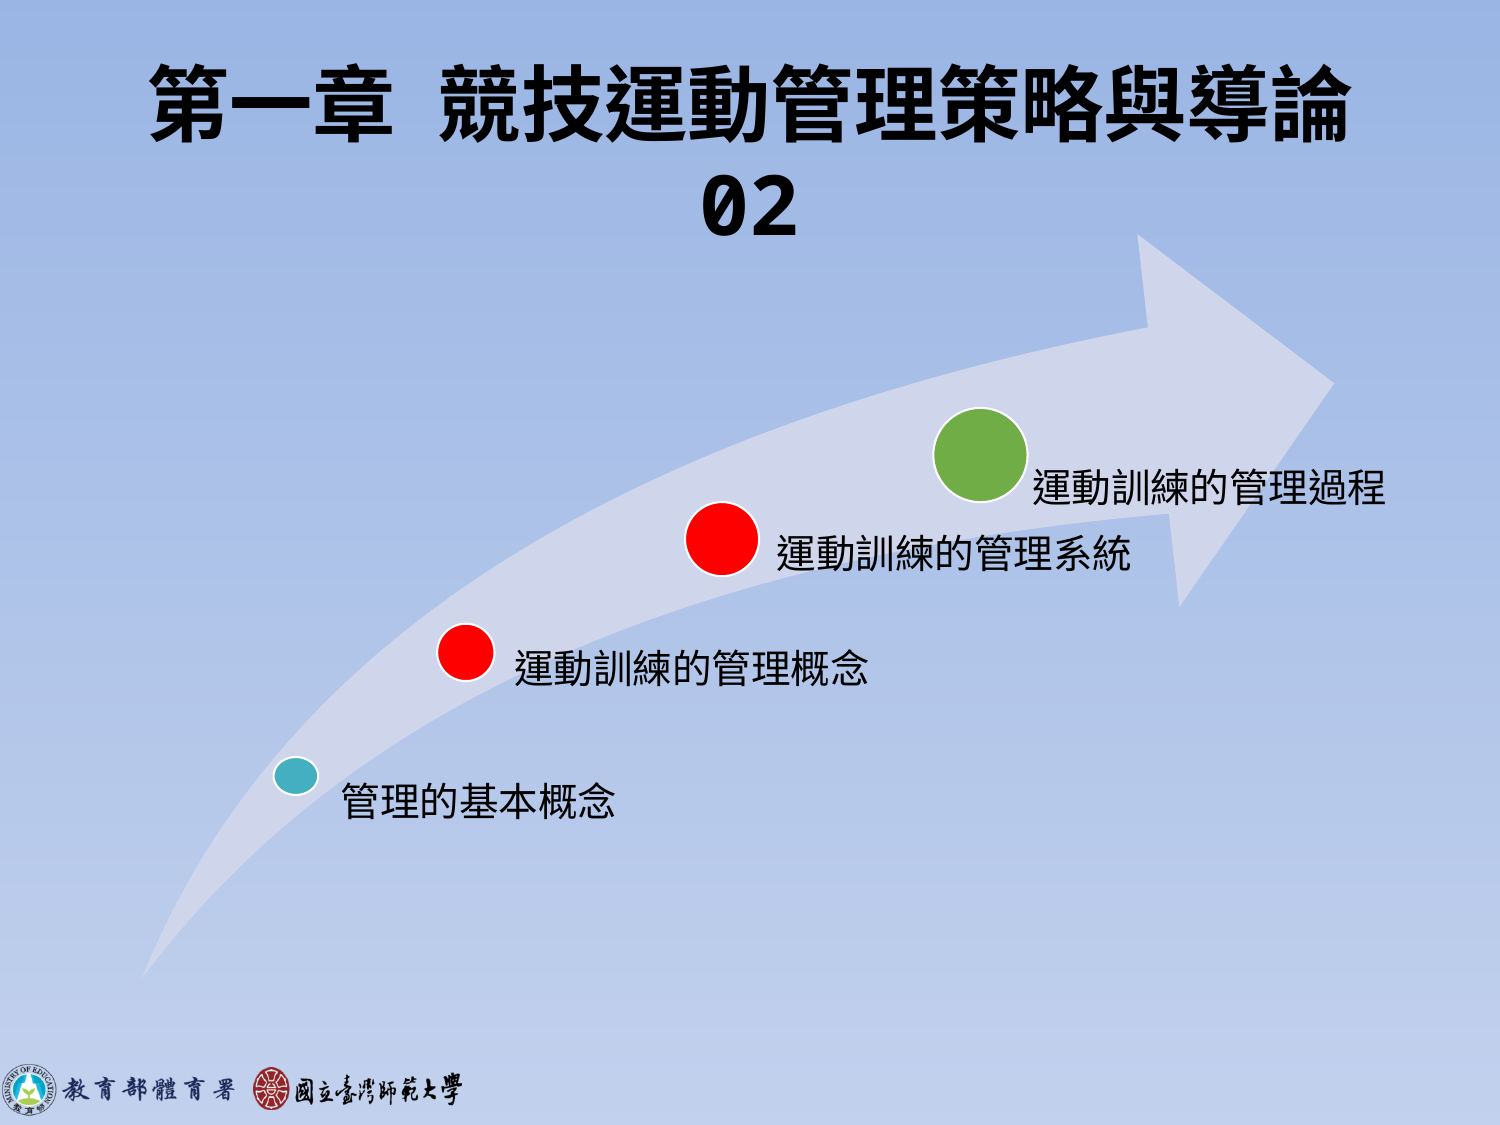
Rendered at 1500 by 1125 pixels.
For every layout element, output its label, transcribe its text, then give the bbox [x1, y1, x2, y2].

text_box 運動訓練的管理系統 [737, 534, 1236, 624]
text_box 管理的基本概念 [318, 781, 686, 898]
text_box 運動訓練的管理過程 [982, 468, 1397, 541]
text_box 運動訓練的管理概念 [484, 649, 992, 758]
title 第一章 競技運動管理策略與導論 02 [75, 45, 1426, 233]
text_box [141, 234, 1335, 980]
